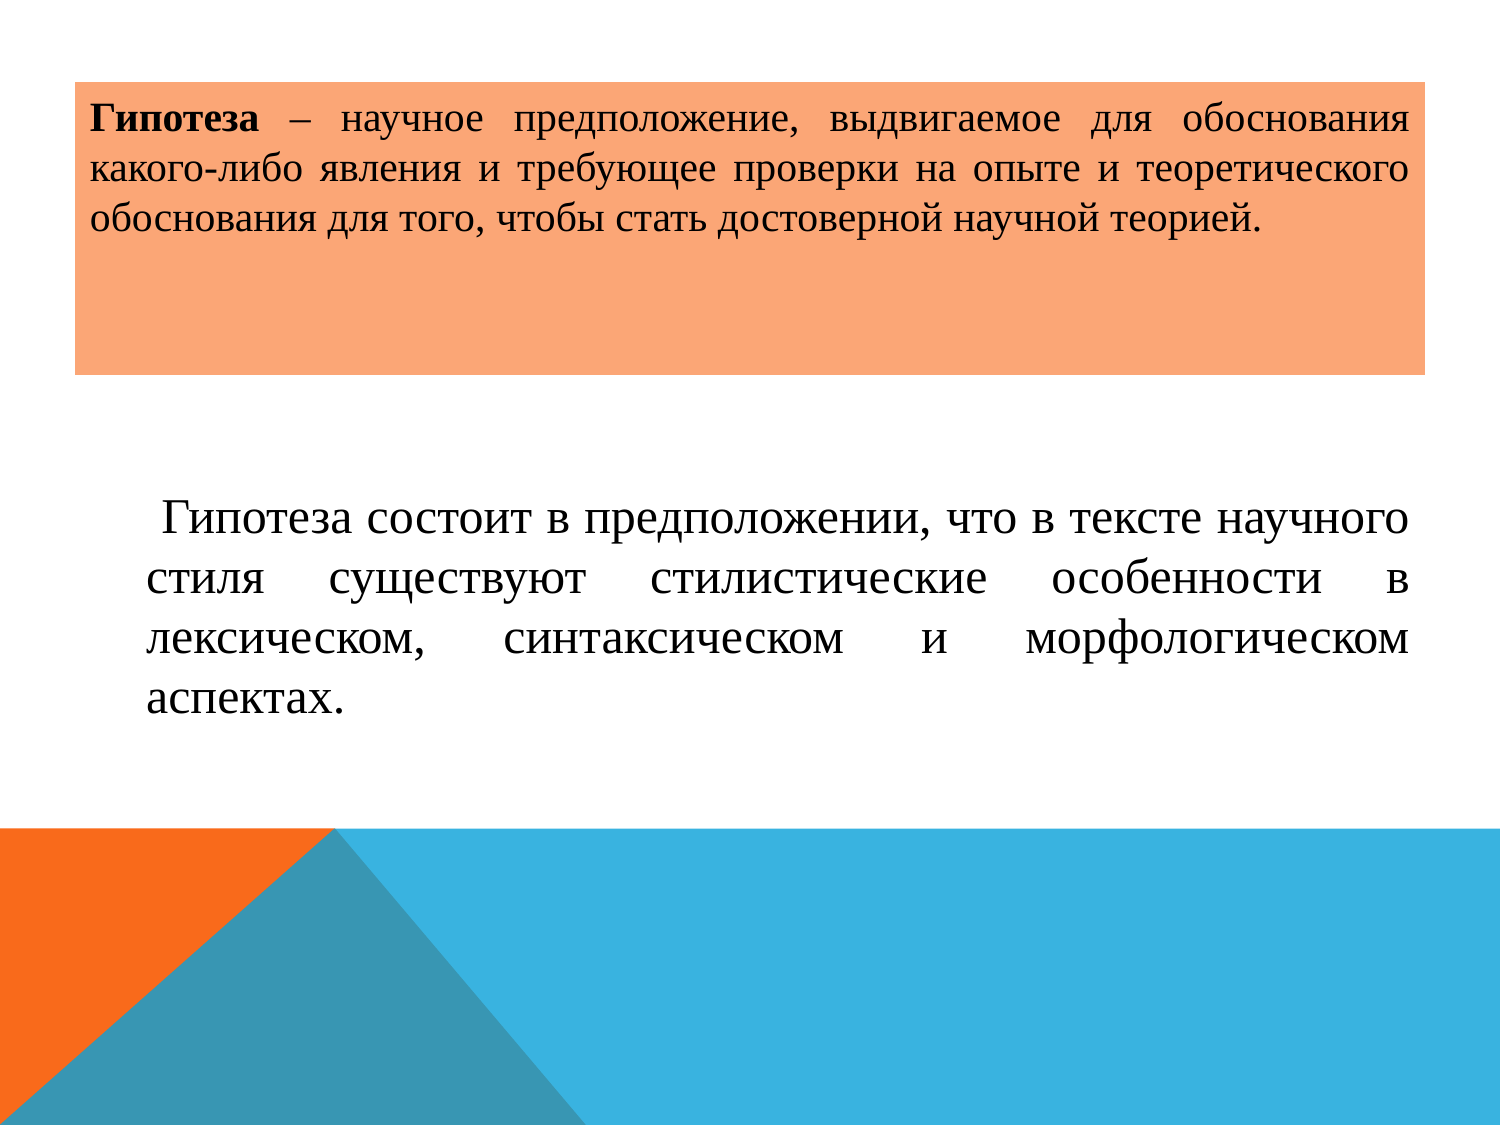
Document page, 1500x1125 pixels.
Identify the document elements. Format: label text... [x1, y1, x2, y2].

list Гипотеза состоит в предположении, что в тексте научного стиля существуют стилистические особенности в лексическом, синтаксическом и морфологическом аспектах. [75, 386, 1425, 821]
title Гипотеза – научное предположение, выдвигаемое для обоснования какого-либо явления и требующее проверки на опыте и теоретического обоснования для того, чтобы стать достоверной научной теорией. [75, 82, 1425, 375]
